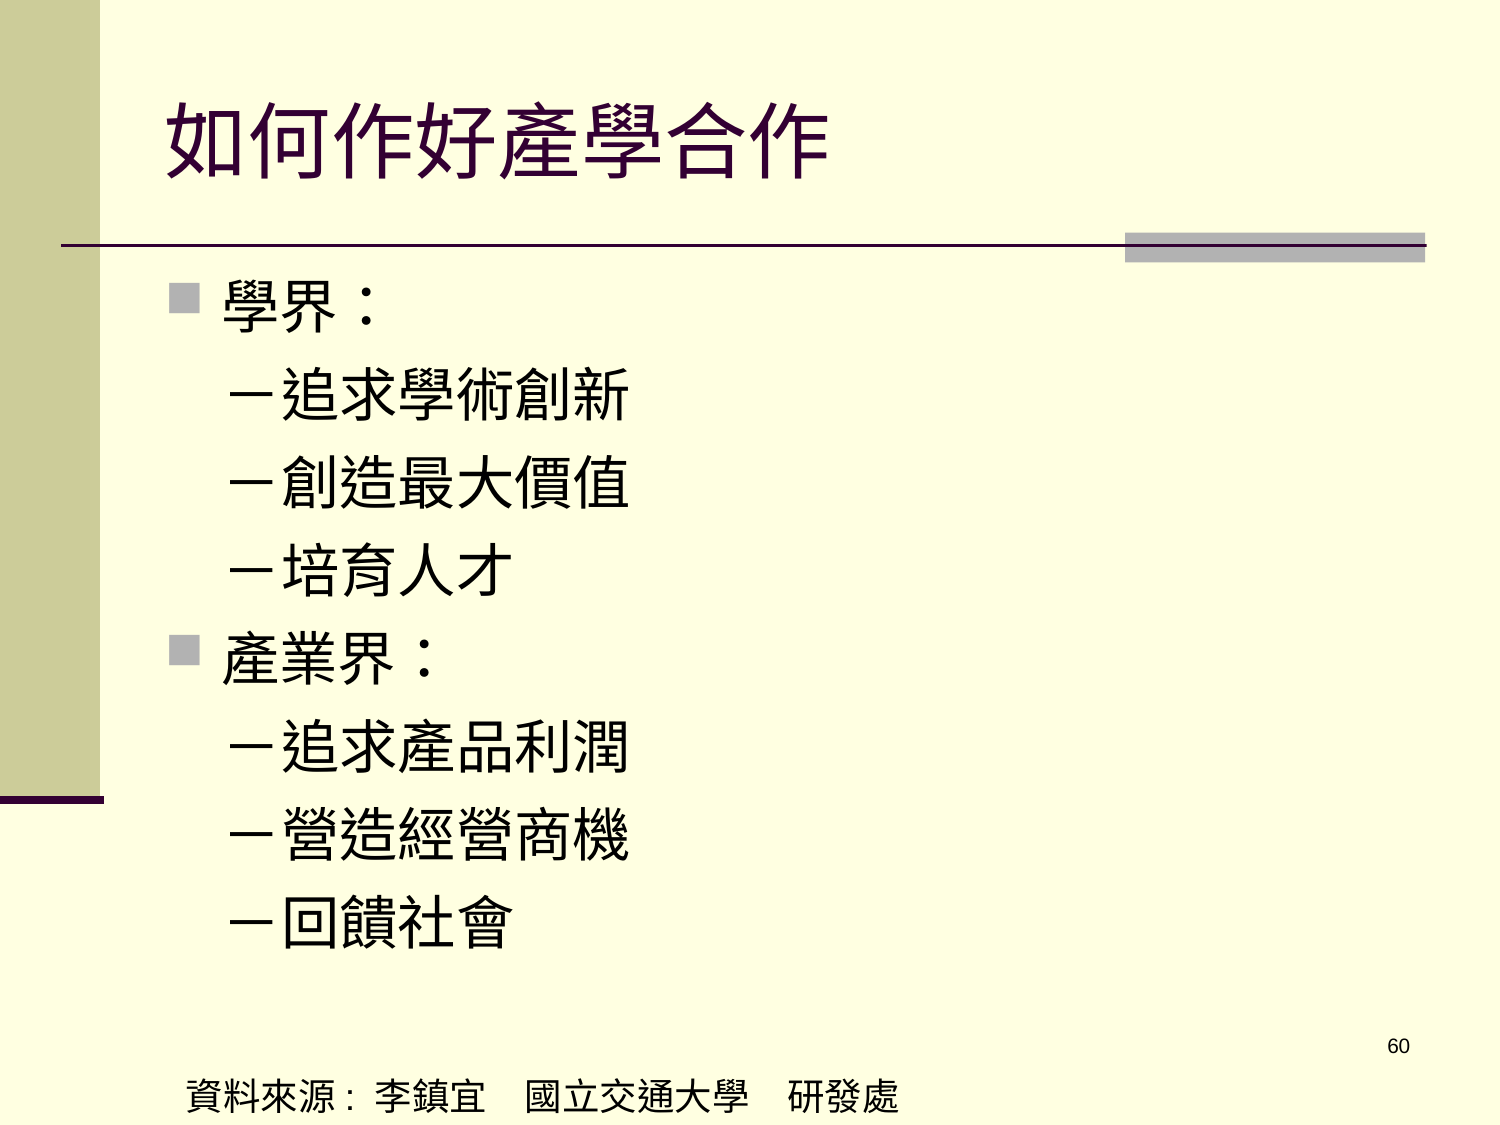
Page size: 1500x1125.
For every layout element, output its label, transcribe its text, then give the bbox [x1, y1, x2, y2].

list 學界： －追求學術創新 －創造最大價值 －培育人才 產業界： －追求產品利潤 －營造經營商機 －回饋社會 [150, 262, 1426, 1006]
title 如何作好產學合作 [150, 45, 1426, 234]
text_box 資料來源: 李鎮宜 國立交通大學 研發處 [171, 1064, 975, 1125]
